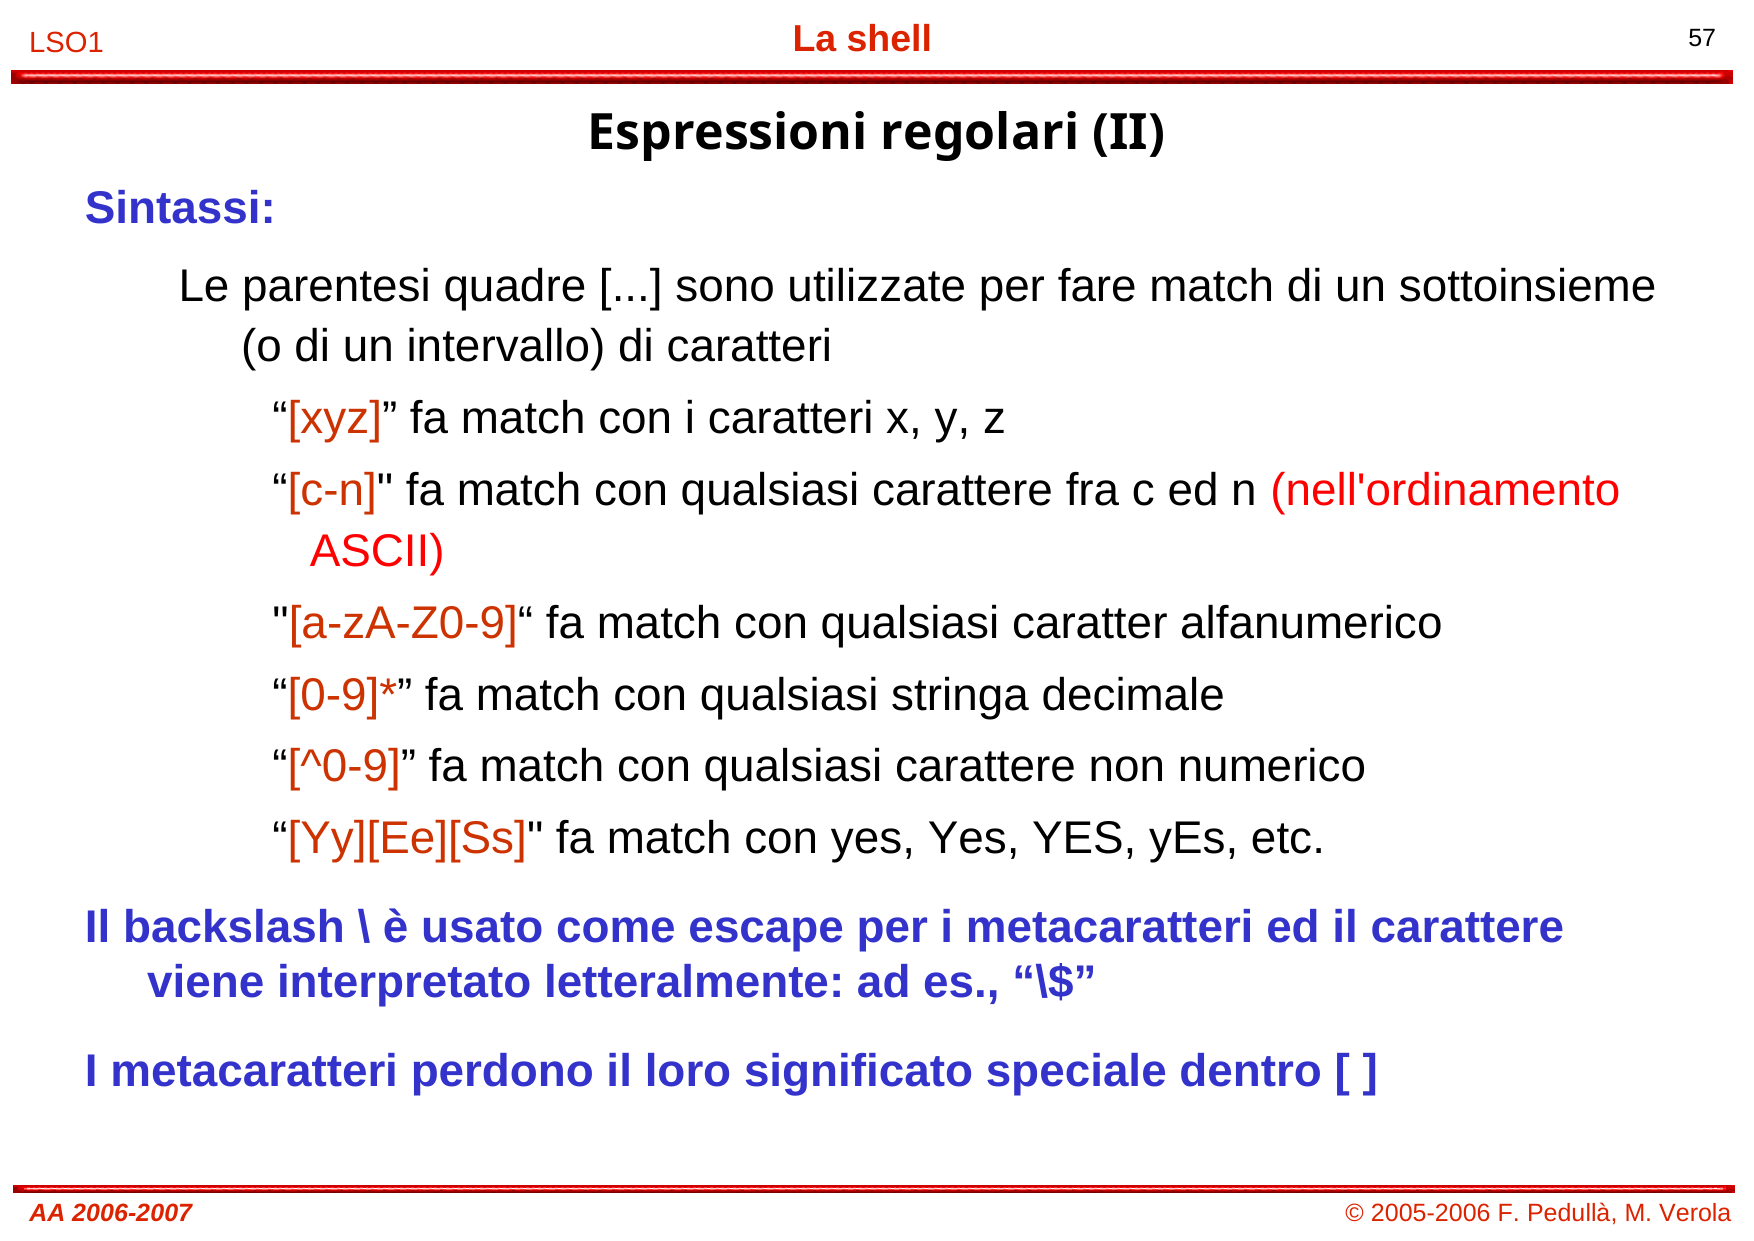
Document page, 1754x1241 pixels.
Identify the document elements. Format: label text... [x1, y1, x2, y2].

picture [13, 1185, 1735, 1193]
title Espressioni regolari (II) [548, 84, 1205, 171]
picture [11, 70, 1733, 84]
list Sintassi: Le parentesi quadre [...] sono utilizzate per fare match di un sottoinsieme (o di un intervallo) di caratteri “[xyz]” fa match con i caratteri x, y, z “[c-n]" fa match con qualsiasi carattere fra c ed n (nell'ordinamento ASCII) "[a-zA-Z0-9]“ fa match con qualsiasi caratter alfanumerico “[0-9]*” fa match con qualsiasi stringa decimale “[^0-9]” fa match con qualsiasi carattere non numerico “[Yy][Ee][Ss]" fa match con yes, Yes, YES, yEs, etc. Il backslash \ è usato come escape per i metacaratteri ed il carattere viene interpretato letteralmente: ad es., “\$” I metacaratteri perdono il loro significato speciale dentro [ ] [70, 171, 1708, 1135]
